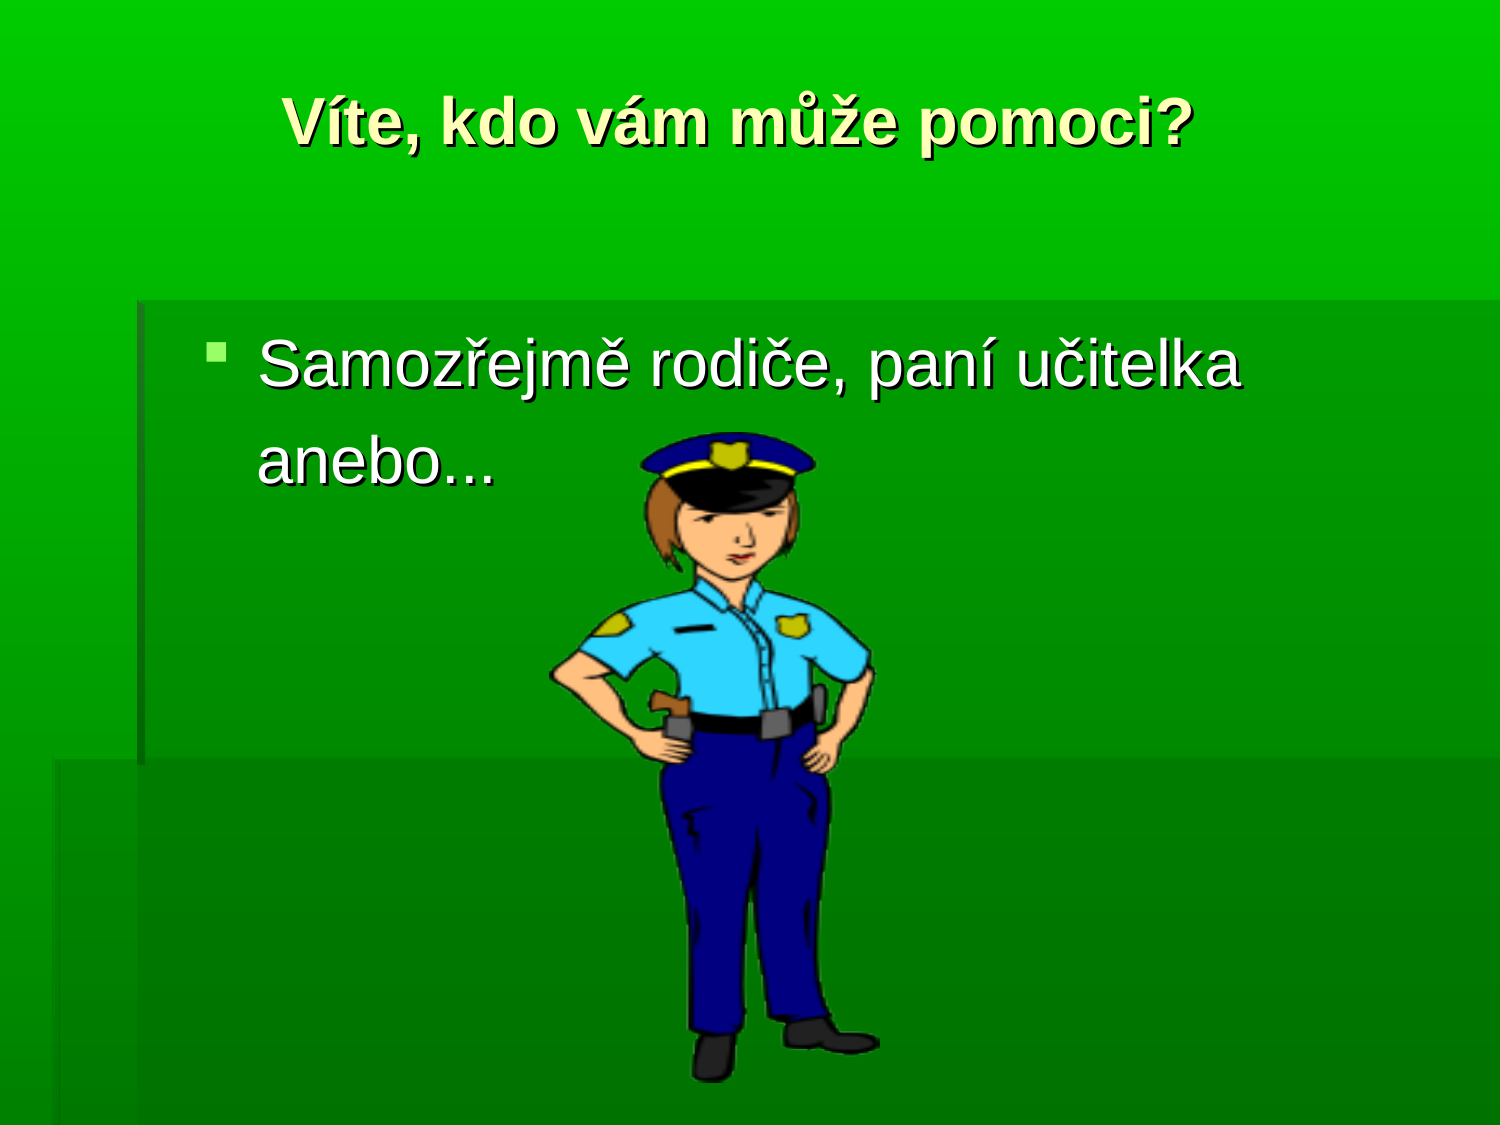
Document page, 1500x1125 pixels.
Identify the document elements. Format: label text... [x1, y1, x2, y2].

picture [549, 432, 880, 1083]
list Samozřejmě rodiče, paní učitelka anebo... [186, 312, 1500, 1000]
title Víte, kdo vám může pomoci? [124, 40, 1353, 197]
